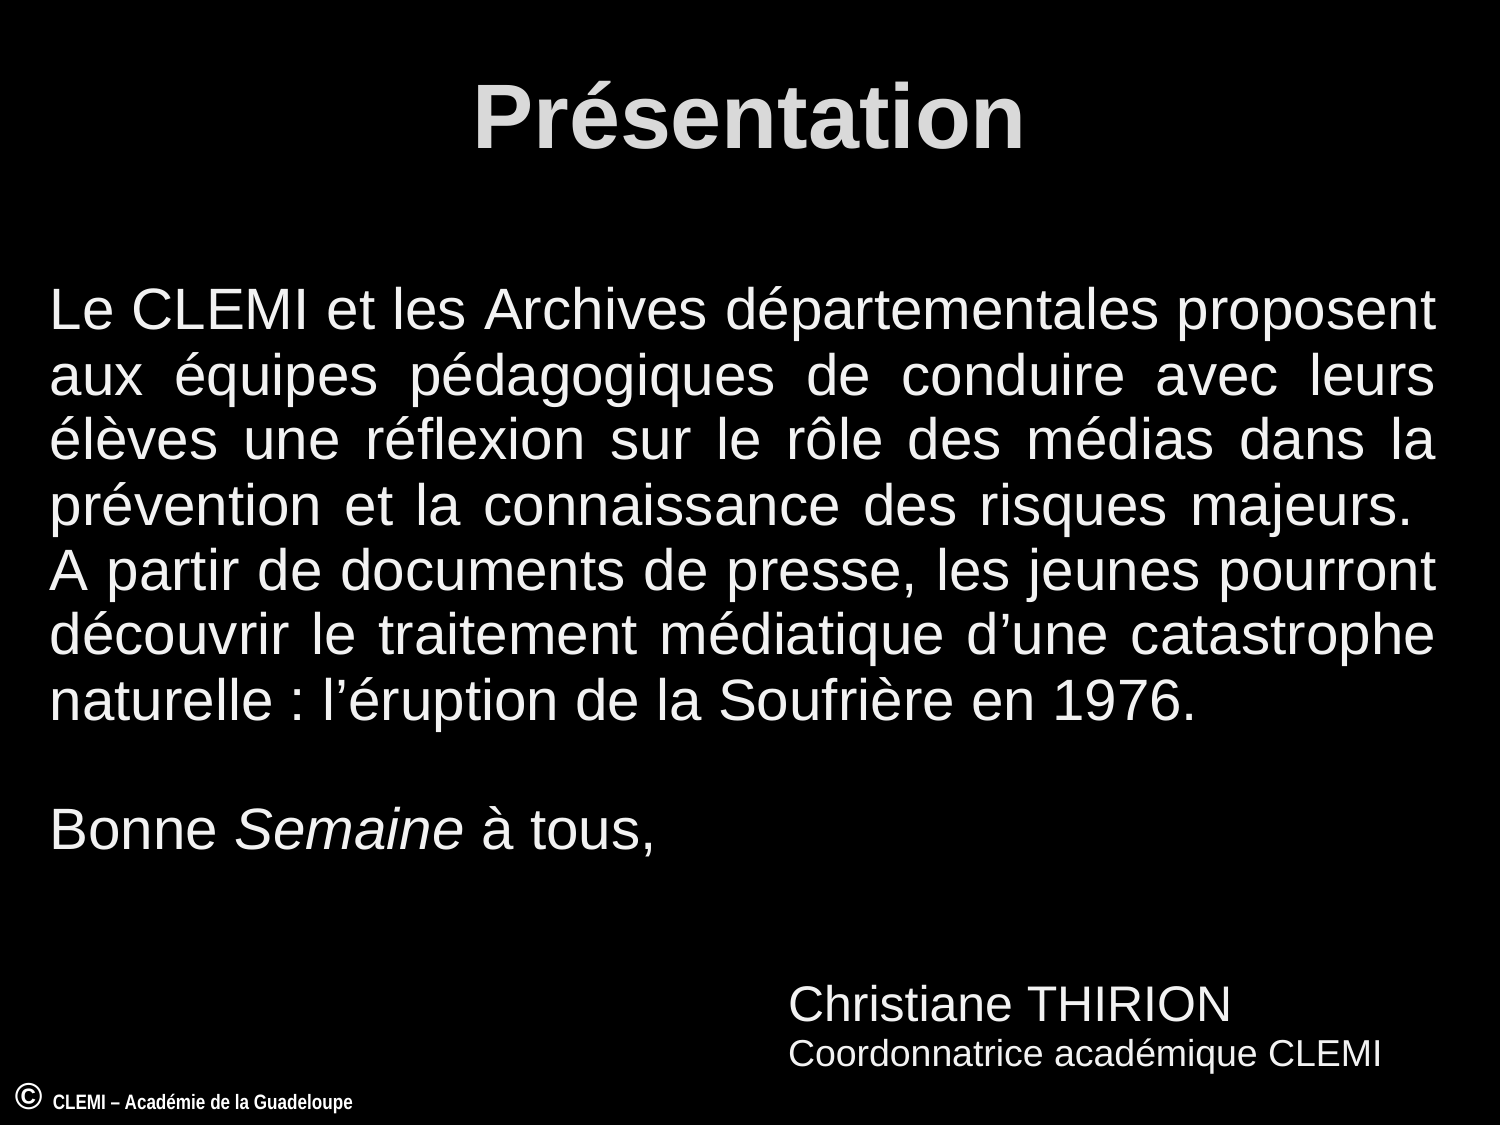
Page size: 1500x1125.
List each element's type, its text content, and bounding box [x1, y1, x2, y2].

text_box Christiane THIRION Coordonnatrice académique CLEMI [773, 968, 1454, 1082]
text_box Le CLEMI et les Archives départementales proposent aux équipes pédagogiques de conduire avec leurs élèves une réflexion sur le rôle des médias dans la prévention et la connaissance des risques majeurs. A partir de documents de presse, les jeunes pourront découvrir le traitement médiatique d’une catastrophe naturelle : l’éruption de la Soufrière en 1976. Bonne Semaine à tous, [35, 269, 1454, 871]
title Présentation [75, 23, 1426, 211]
text_box © CLEMI – Académie de la Guadeloupe [0, 1067, 575, 1125]
